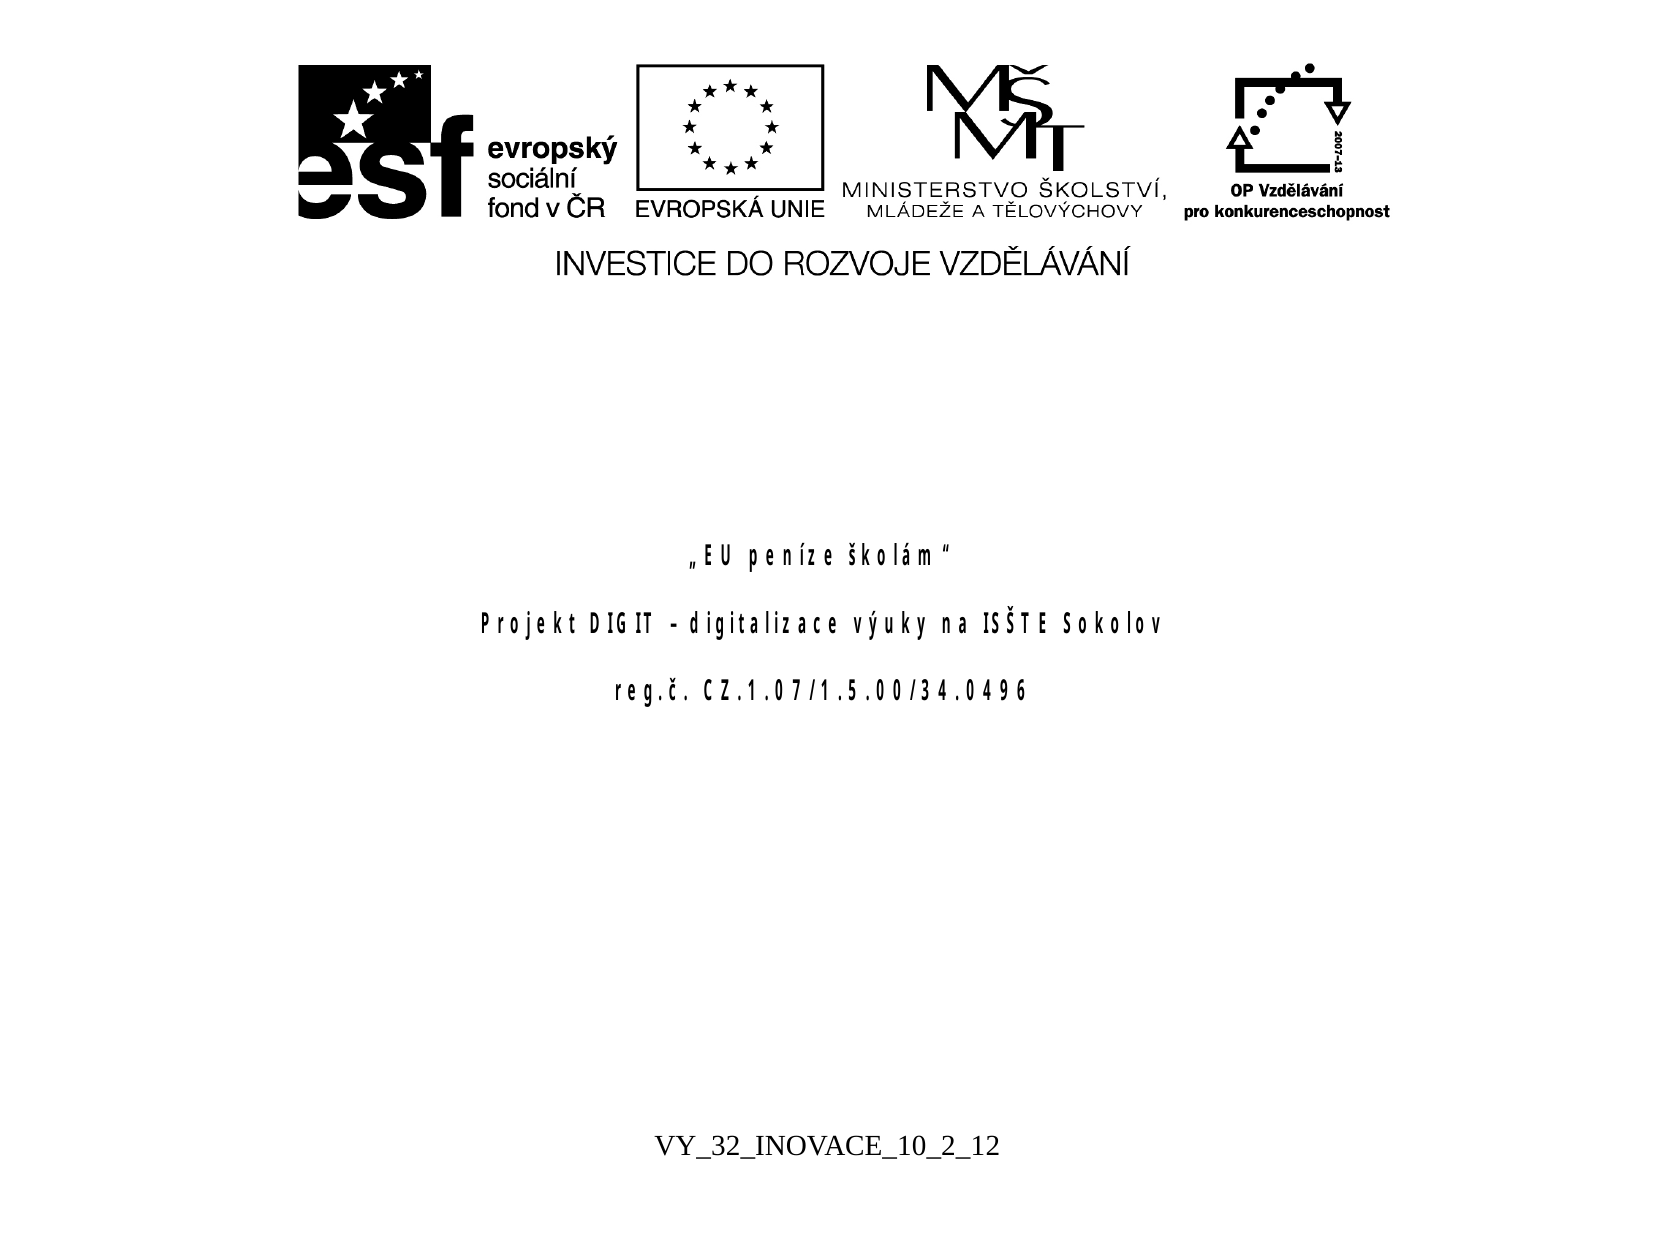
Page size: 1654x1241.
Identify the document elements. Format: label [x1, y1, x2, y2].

picture [265, 43, 1423, 296]
picture [354, 539, 1300, 709]
